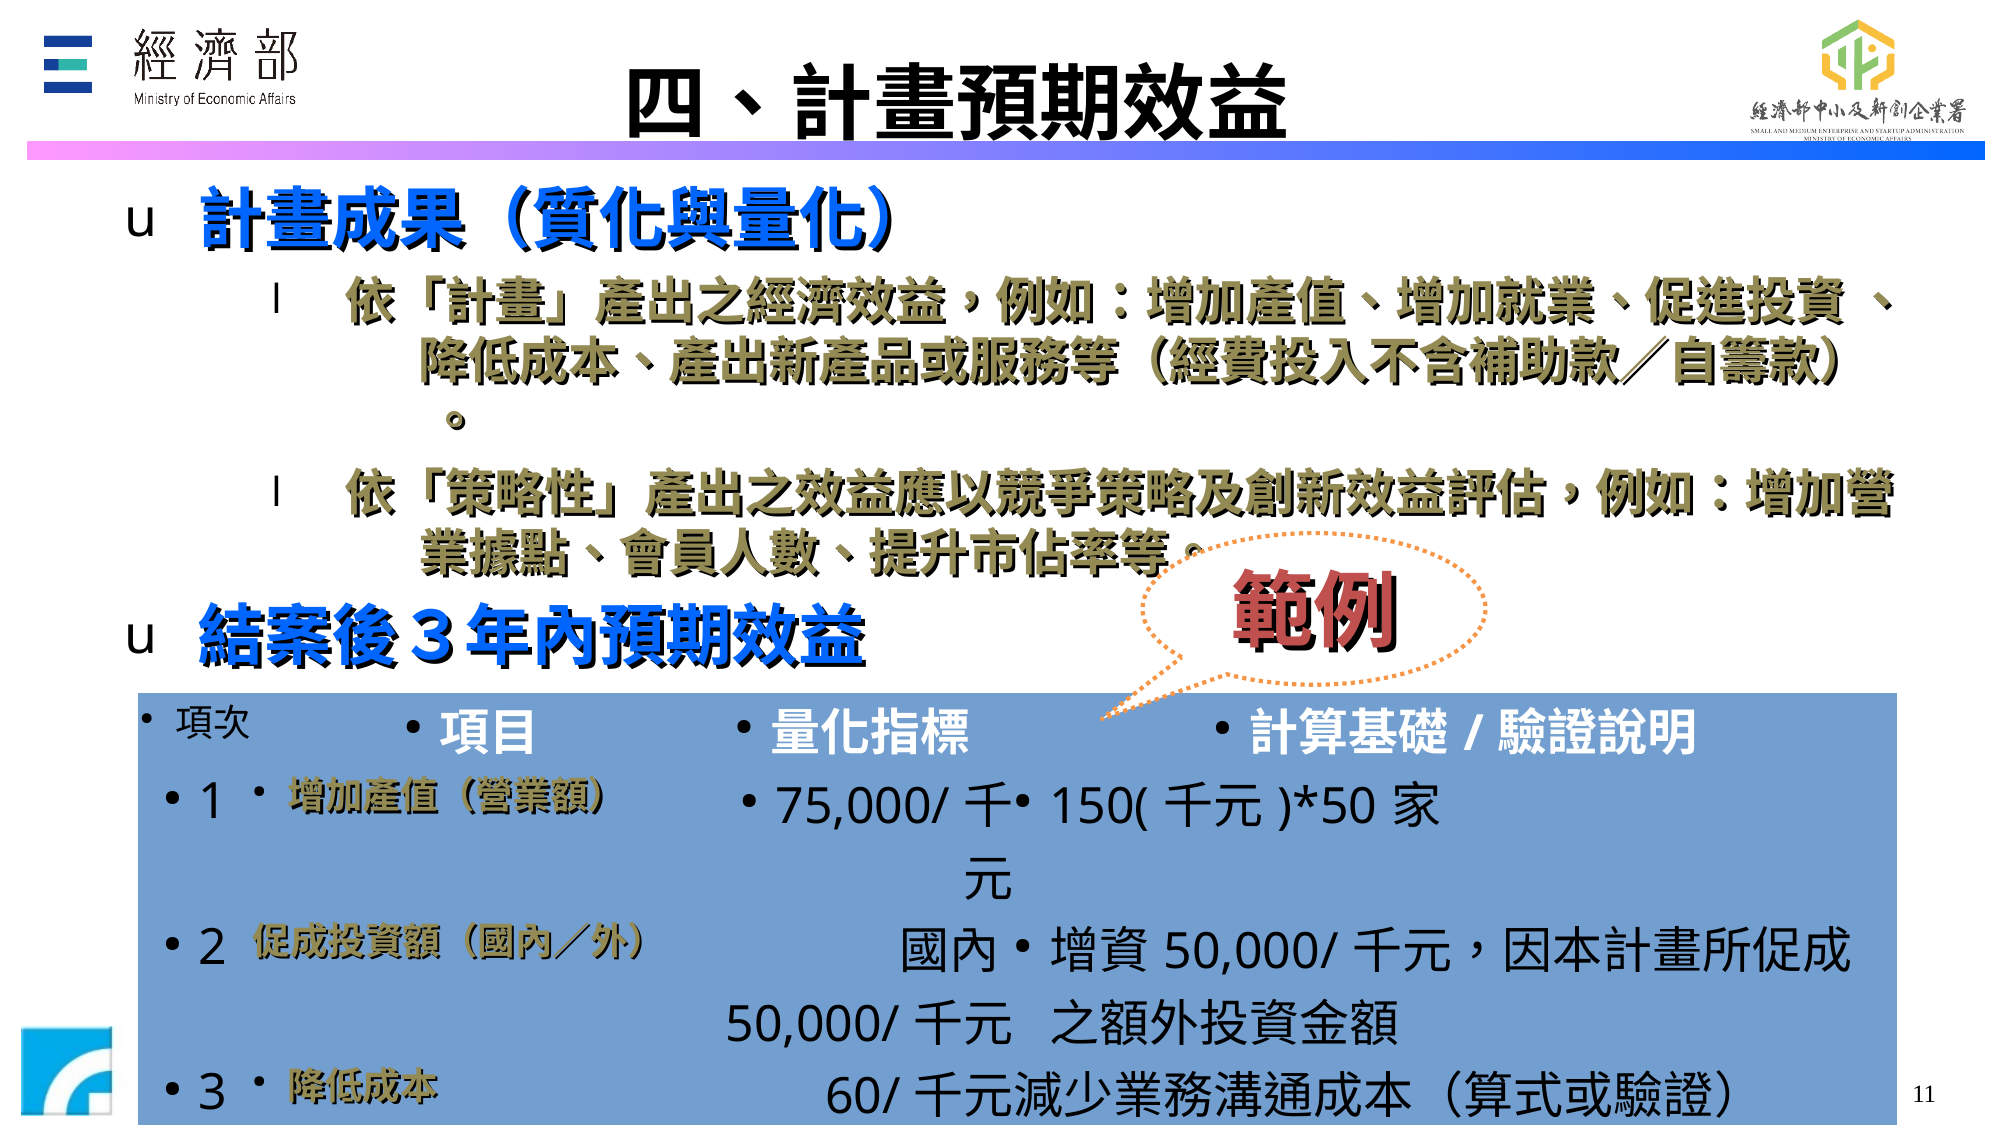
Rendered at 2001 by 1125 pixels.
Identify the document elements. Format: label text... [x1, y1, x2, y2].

table_header 項目 [253, 693, 691, 765]
table_cell 60/千元 [691, 1056, 1014, 1125]
table_cell 減少業務溝通成本（算式或驗證） [1014, 1056, 1897, 1125]
table_cell 降低成本 [253, 1056, 691, 1125]
table_cell 增資50,000/千元，因本計畫所促成之額外投資金額 [1014, 911, 1897, 1056]
table_header 計算基礎/驗證說明 [1014, 693, 1897, 765]
text_box 11 [1897, 1070, 1983, 1121]
list 計畫成果（質化與量化） 依「計畫」產出之經濟效益，例如：增加產值、增加就業、促進投資 、降低成本、產出新產品或服務等（經費投入不含補助款／自籌款） 。 依「策略性」產出之效益應以競爭策略及創新效益評估，例如：增加營業據點、會員人數、提升市佔率等。 結案後３年內預期效益 [121, 173, 1911, 1066]
text_box 範例 [1101, 533, 1486, 719]
table_header 項次 [138, 693, 253, 765]
table_cell 2 [138, 911, 253, 1056]
table_cell 增加產值（營業額） [253, 765, 691, 911]
text_box 四、計畫預期效益 [271, 22, 1641, 127]
table_cell 促成投資額（國內／外） [263, 927, 274, 952]
table_cell 1 [138, 765, 253, 911]
table_cell 150(千元)*50家 [1014, 765, 1897, 911]
table_header 量化指標 [691, 693, 1014, 765]
table_cell 3 [138, 1056, 253, 1125]
table_cell 75,000/千元 [691, 765, 1014, 911]
table_cell 促成投資額（國內／外） [253, 911, 691, 1056]
table_cell 國內50,000/千元 [691, 911, 1014, 1056]
